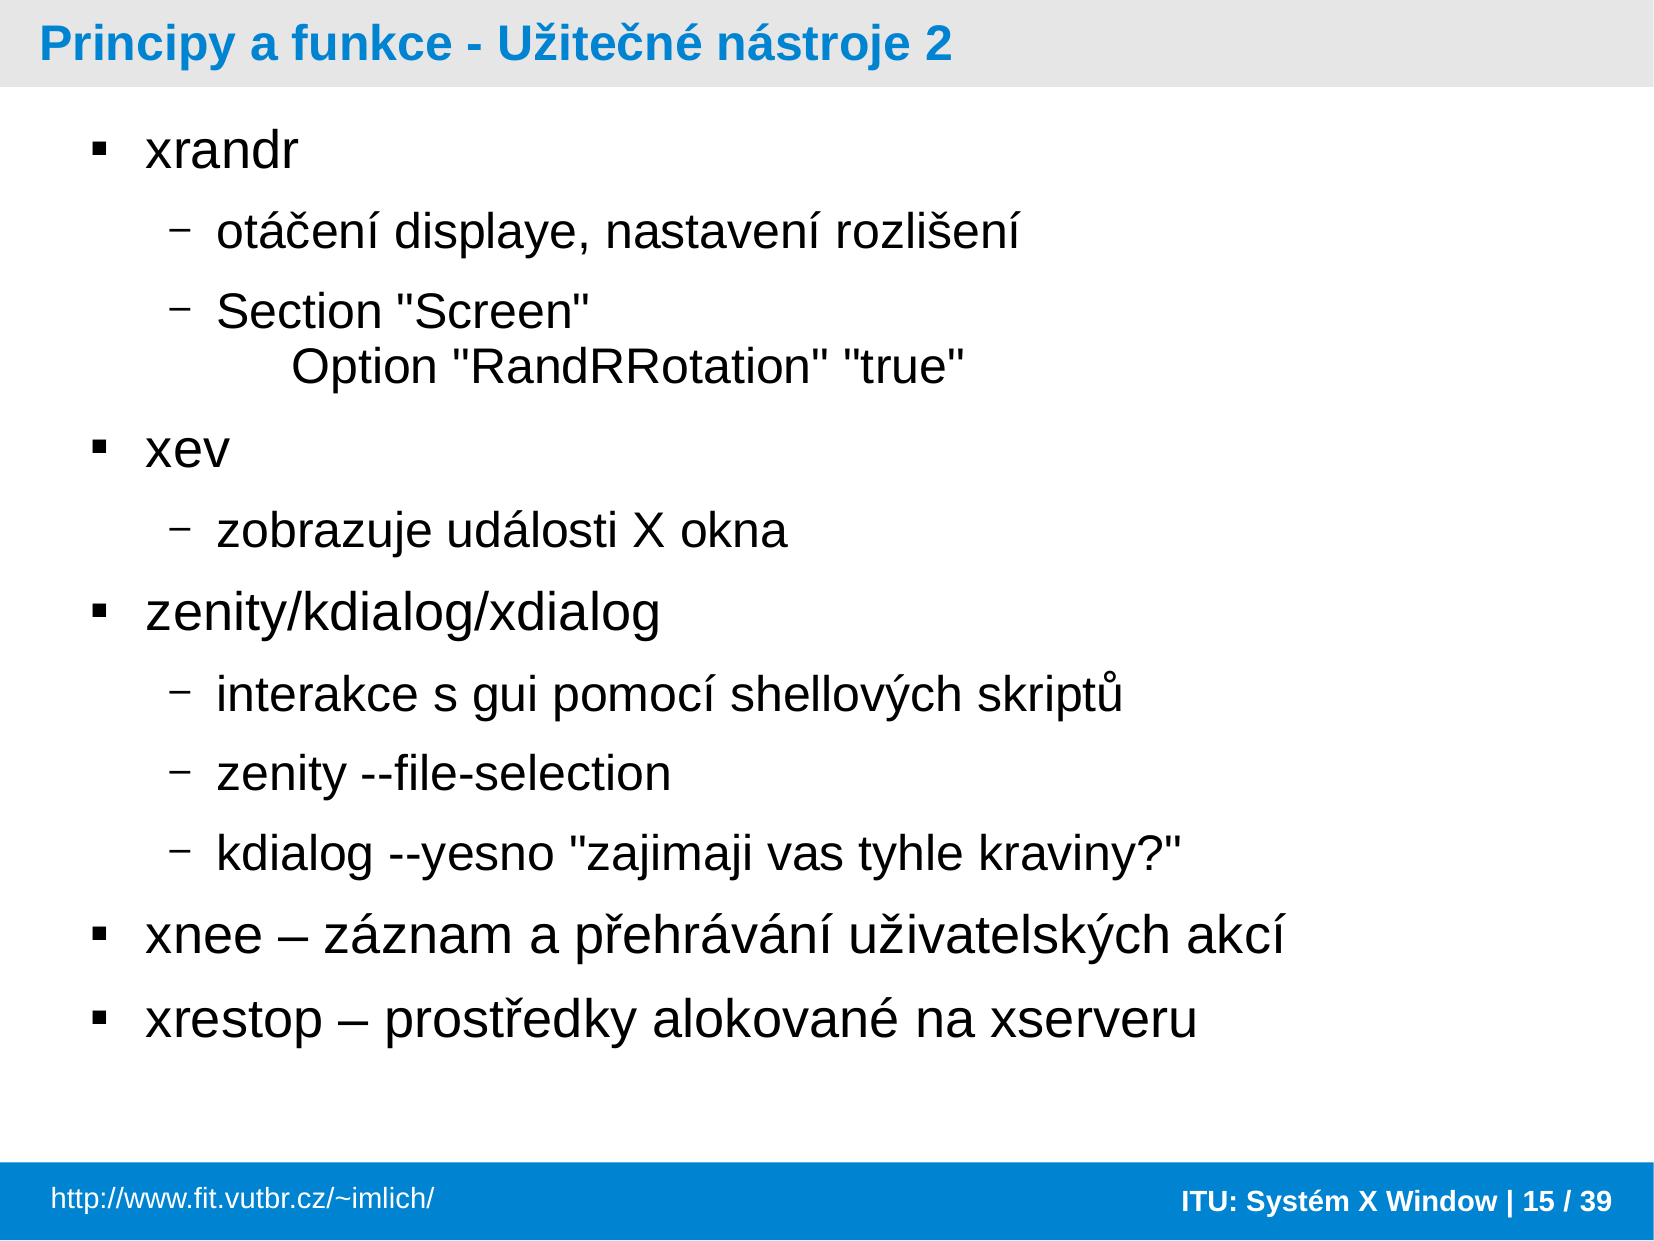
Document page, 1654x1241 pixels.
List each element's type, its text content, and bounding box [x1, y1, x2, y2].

title Principy a funkce - Užitečné nástroje 2 [39, 0, 1615, 148]
list xrandr otáčení displaye, nastavení rozlišení Section "Screen" Option "RandRRotation" "true" xev zobrazuje události X okna zenity/kdialog/xdialog interakce s gui pomocí shellových skriptů zenity --file-selection kdialog --yesno "zajimaji vas tyhle kraviny?" xnee – záznam a přehrávání uživatelských akcí xrestop – prostředky alokované na xserveru [75, 119, 1564, 1111]
